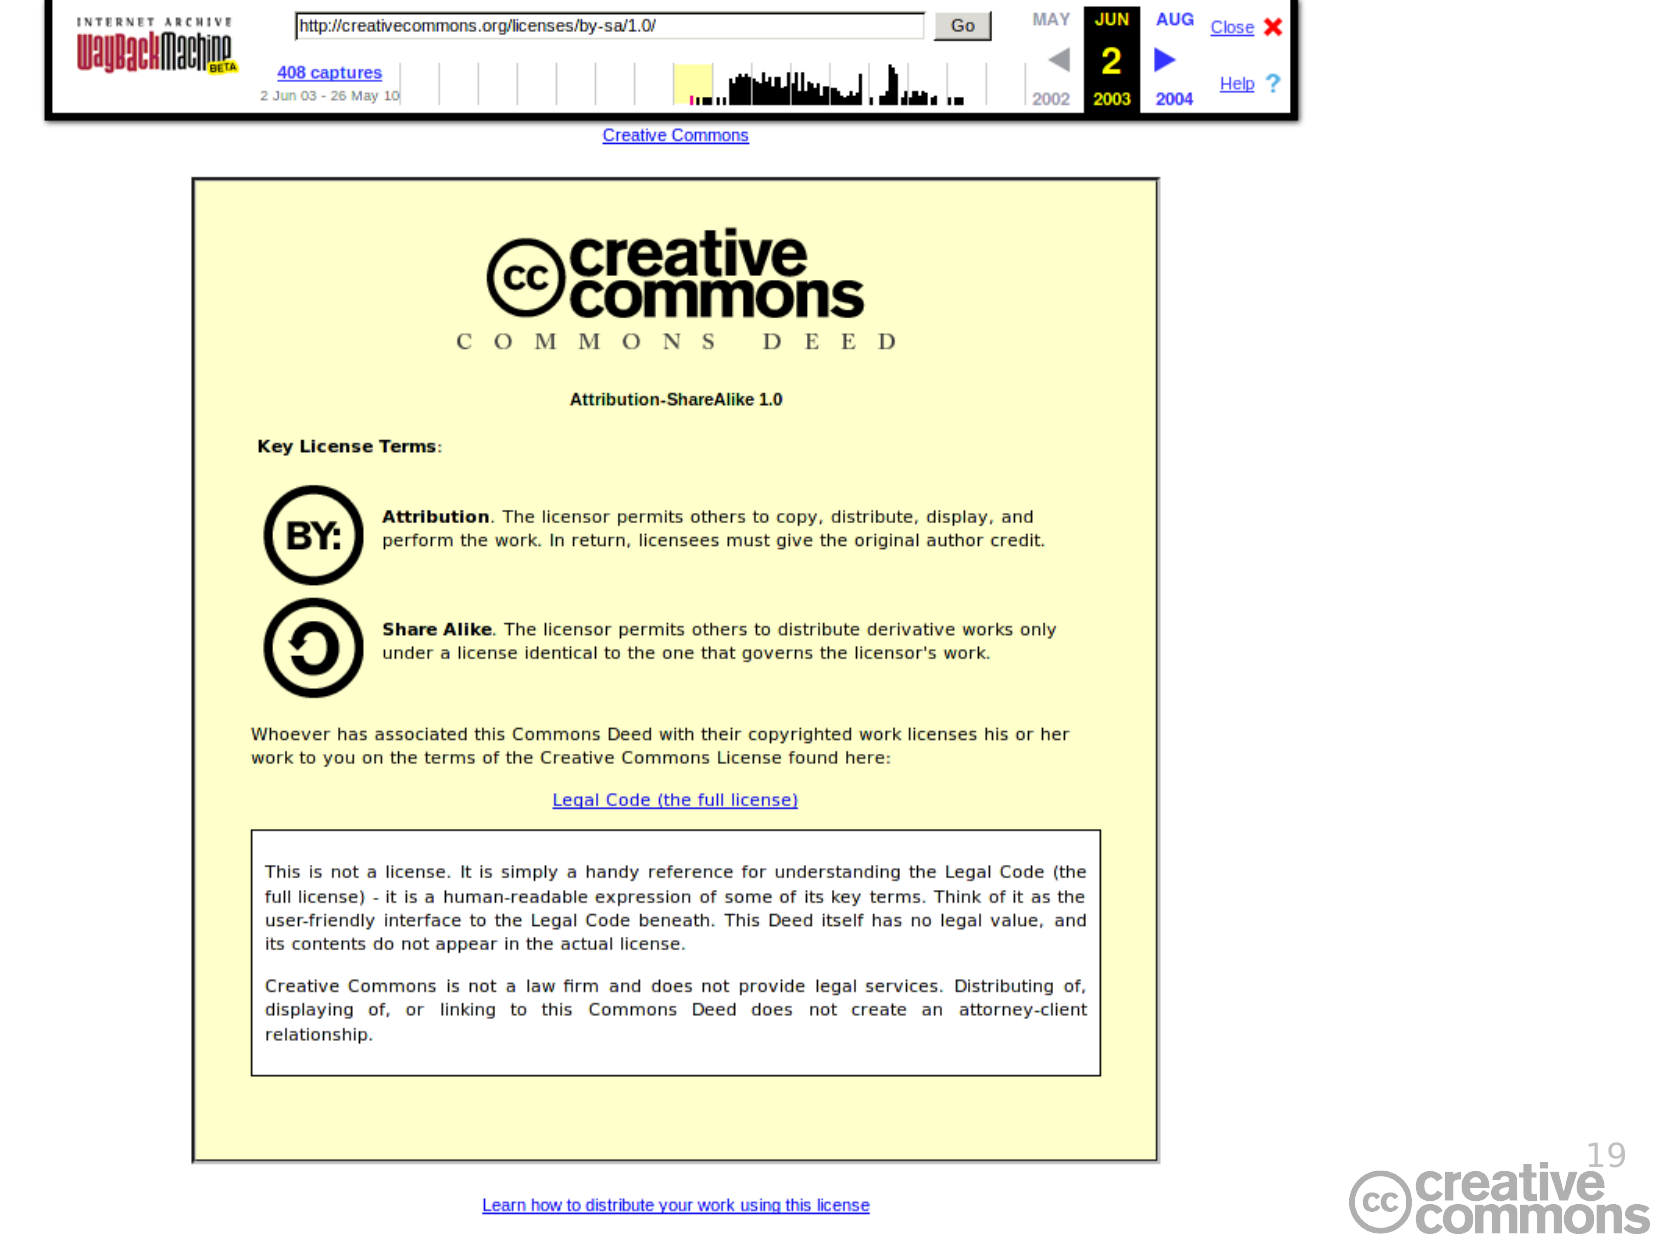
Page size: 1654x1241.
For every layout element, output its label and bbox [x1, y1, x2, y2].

picture [37, 0, 1314, 1216]
picture [1349, 1162, 1650, 1234]
